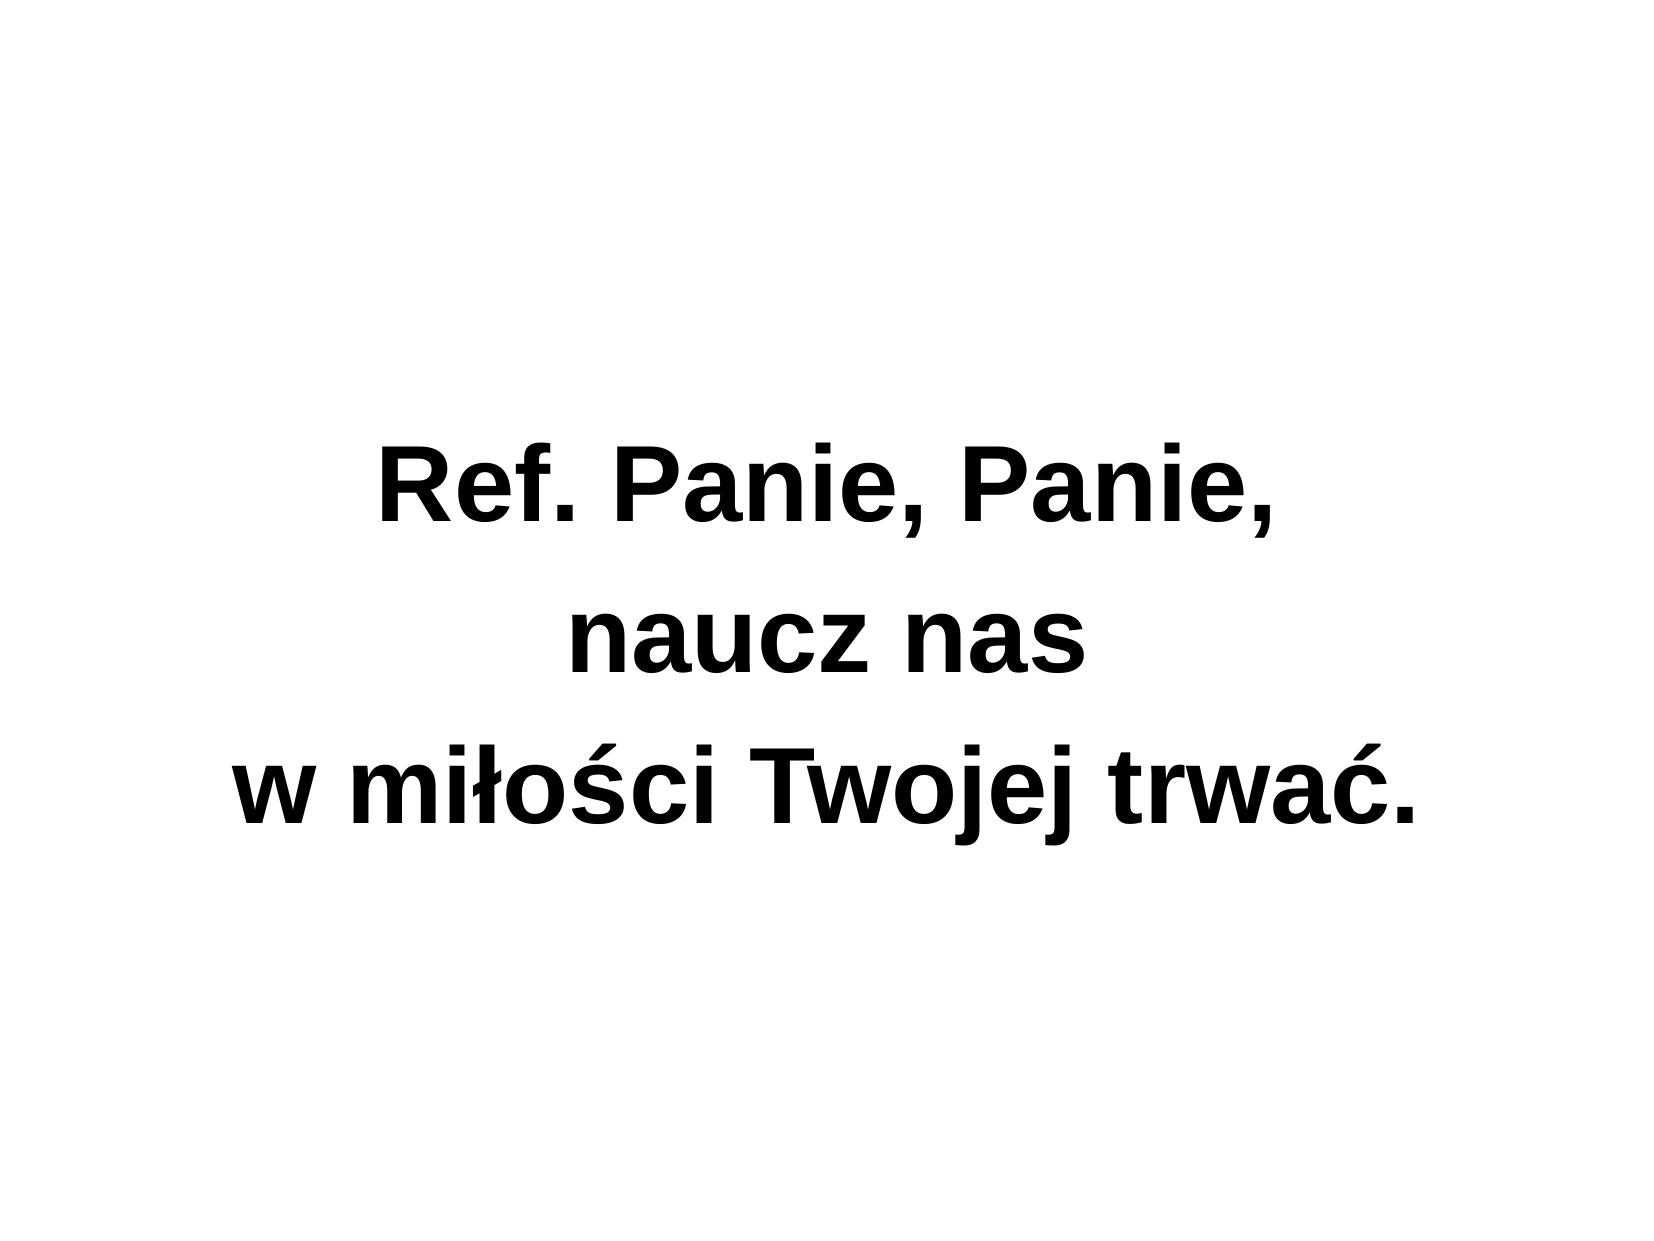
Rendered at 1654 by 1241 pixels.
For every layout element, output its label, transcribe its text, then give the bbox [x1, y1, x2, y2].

subtitle Ref. Panie, Panie, naucz nas w miłości Twojej trwać. [0, 0, 1654, 1241]
